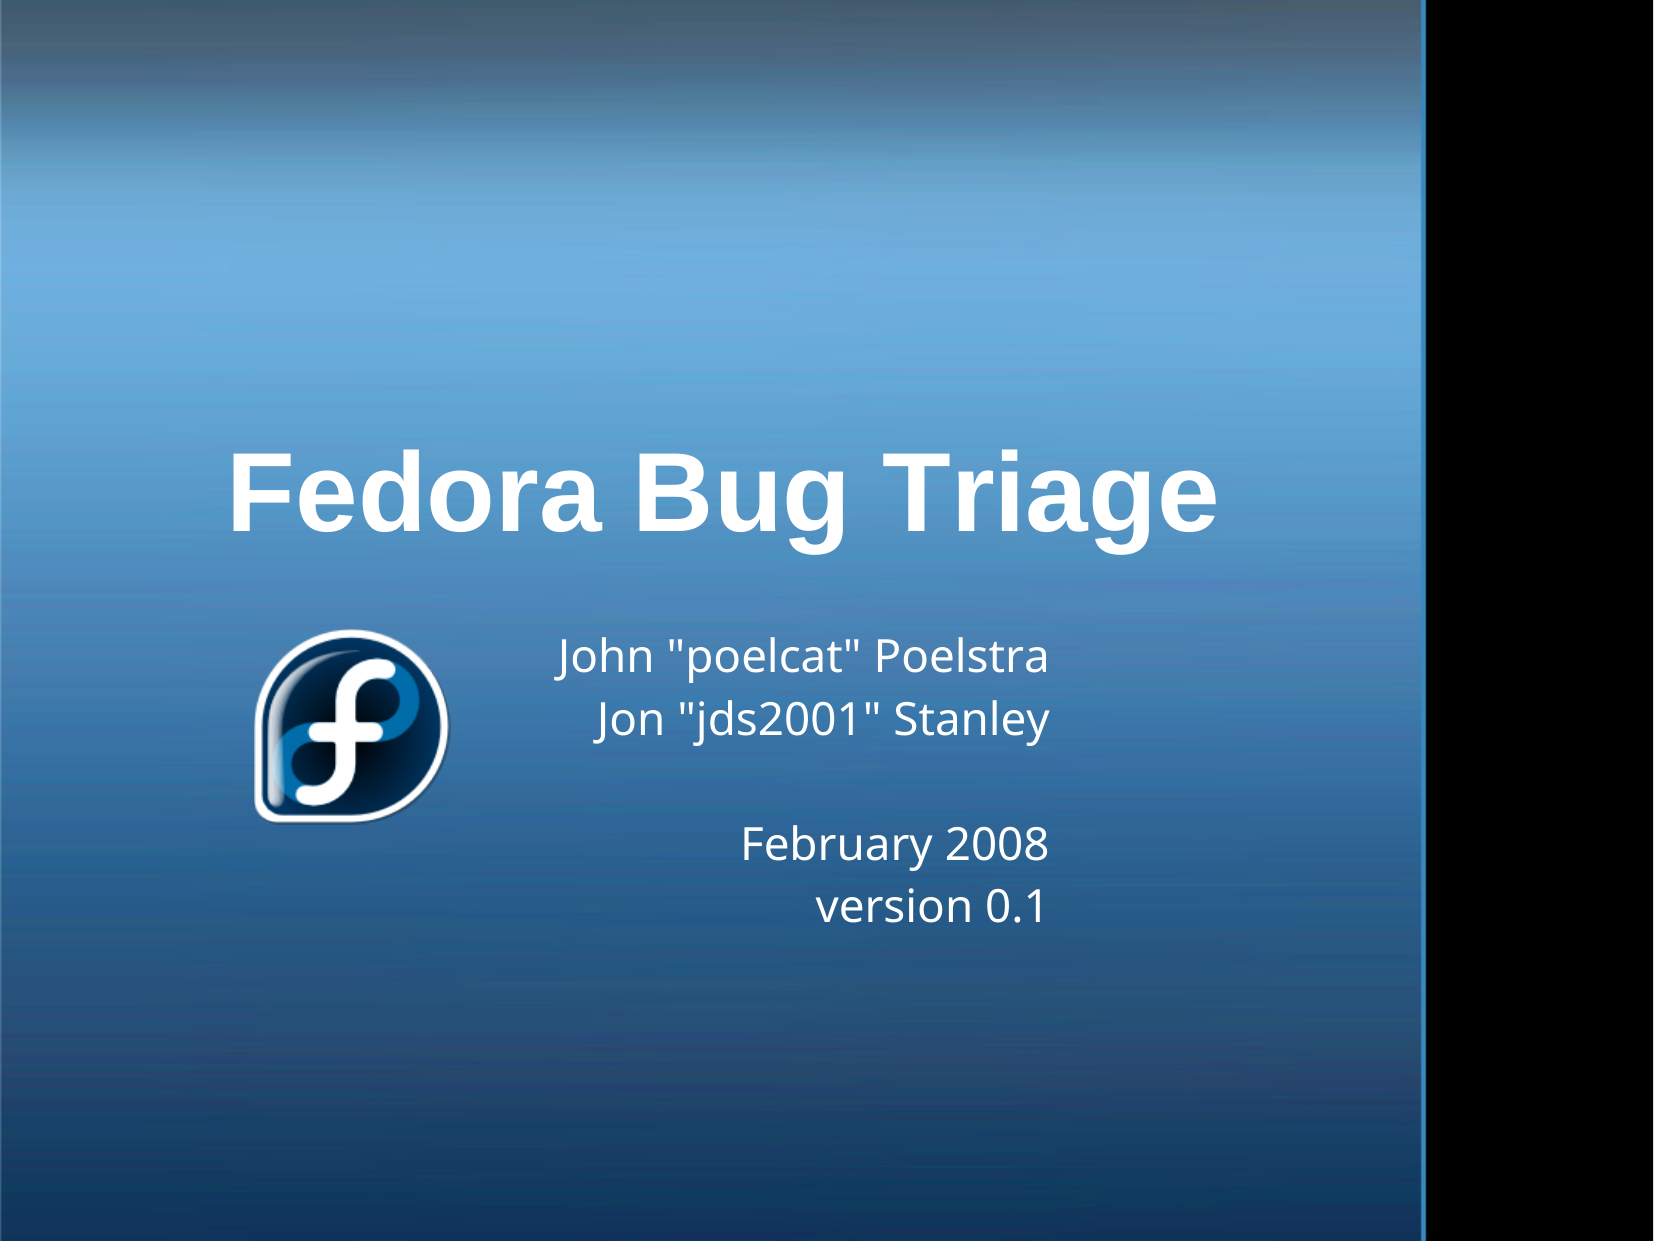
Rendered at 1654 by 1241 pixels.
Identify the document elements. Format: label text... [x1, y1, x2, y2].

title John "poelcat" Poelstra Jon "jds2001" Stanley February 2008 version 0.1 [337, 546, 1051, 1013]
picture [0, 0, 1654, 1241]
title Fedora Bug Triage [0, 388, 1448, 597]
